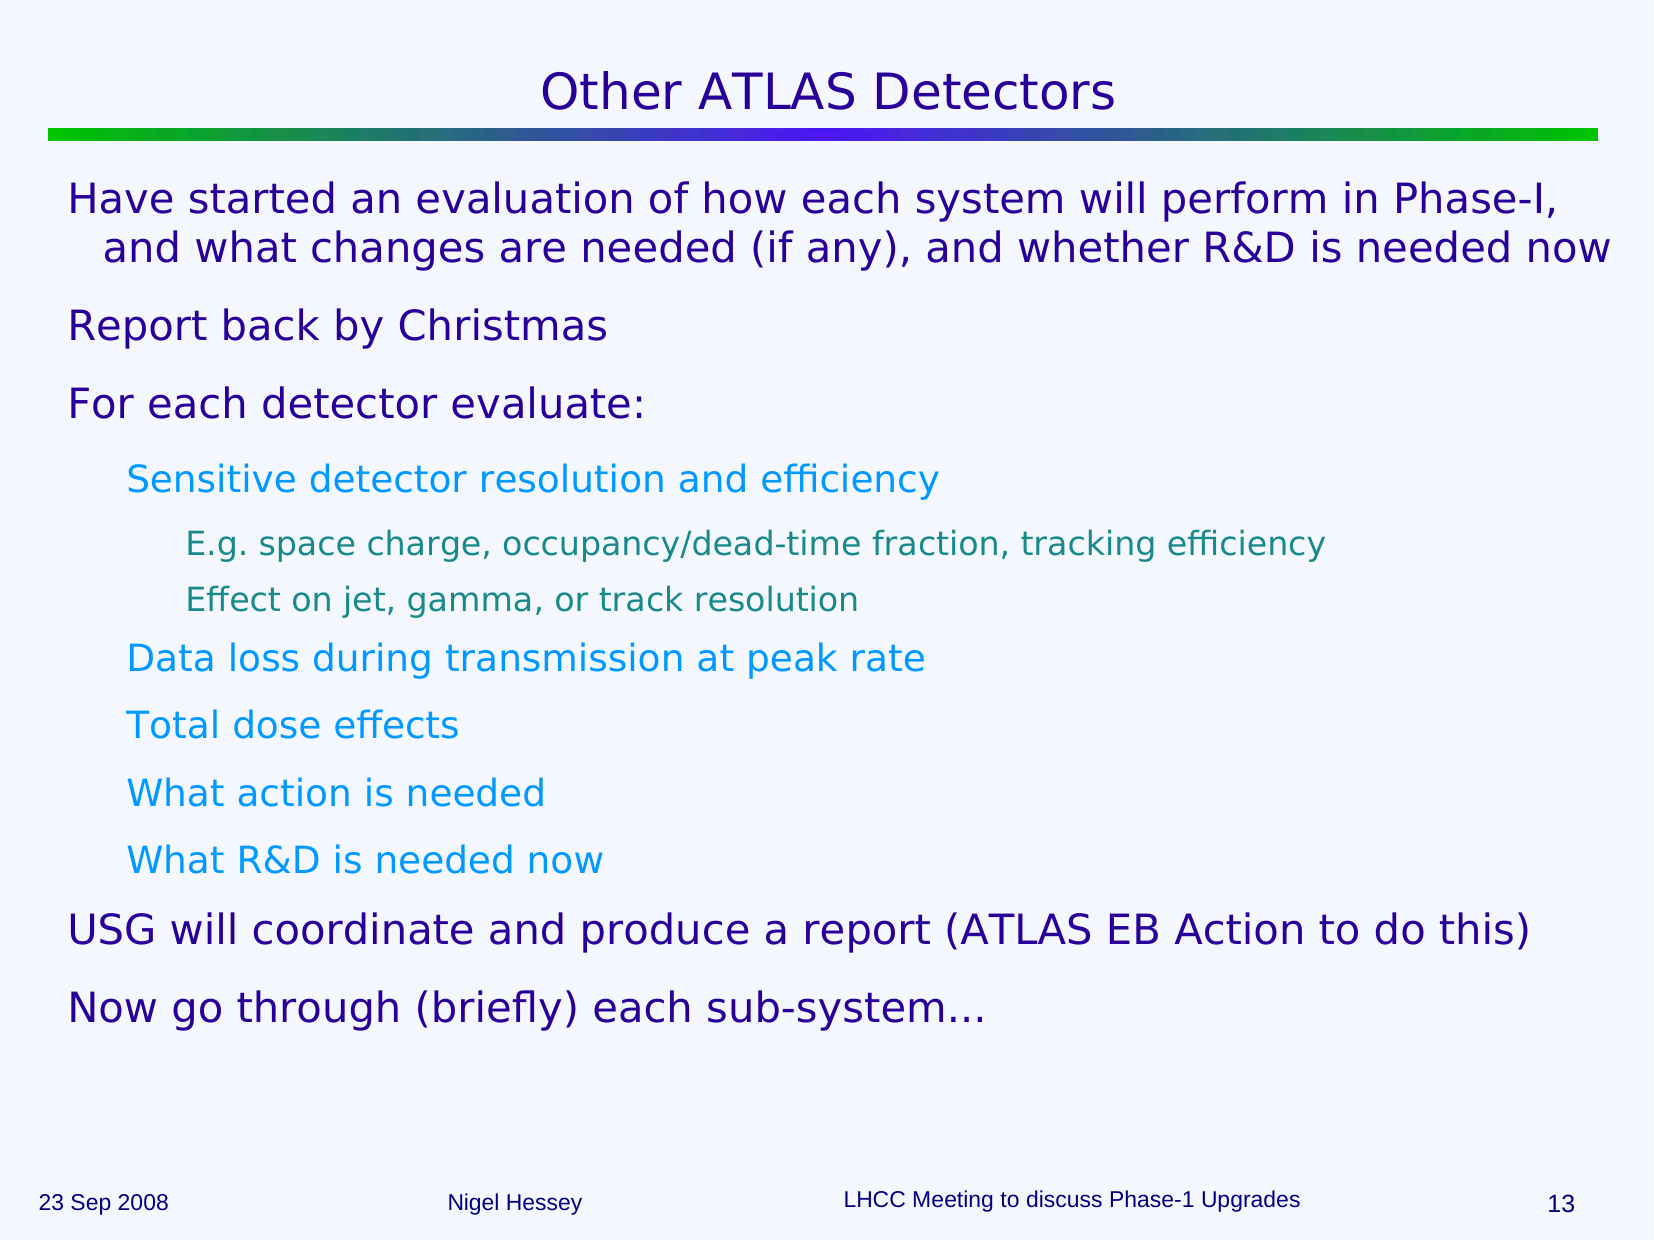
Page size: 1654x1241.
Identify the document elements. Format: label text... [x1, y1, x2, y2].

picture [48, 128, 95, 141]
title Other ATLAS Detectors [95, 37, 1563, 146]
picture [1563, 128, 1598, 141]
list Have started an evaluation of how each system will perform in Phase-I, and what changes are needed (if any), and whether R&D is needed now Report back by Christmas For each detector evaluate: Sensitive detector resolution and efficiency E.g. space charge, occupancy/dead-time fraction, tracking efficiency Effect on jet, gamma, or track resolution Data loss during transmission at peak rate Total dose effects What action is needed What R&D is needed now USG will coordinate and produce a report (ATLAS EB Action to do this) Now go through (briefly) each sub-system... [49, 174, 1614, 1127]
